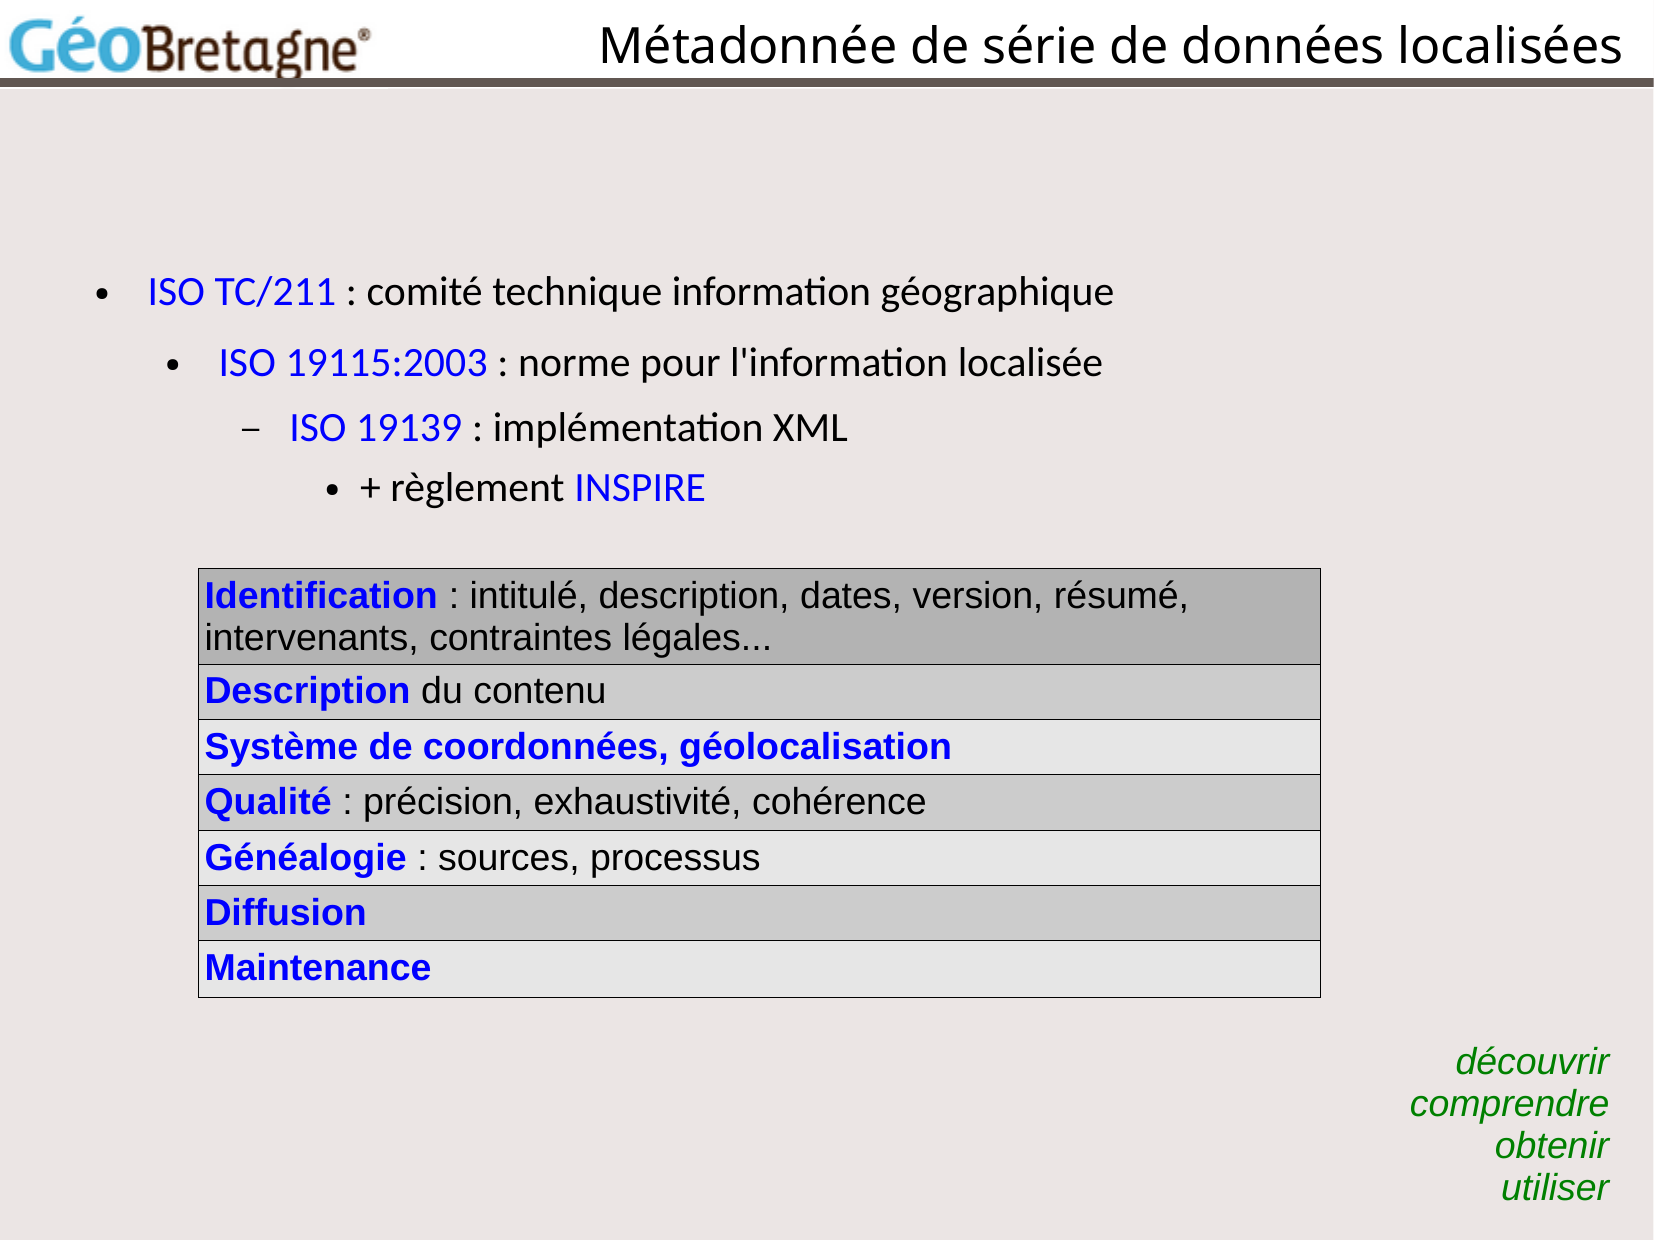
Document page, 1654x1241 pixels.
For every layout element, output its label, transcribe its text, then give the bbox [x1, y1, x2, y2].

table_header Identification : intitulé, description, dates, version, résumé, intervenants, contraintes légales... [199, 569, 1320, 664]
table_cell Généalogie : sources, processus [199, 831, 1320, 885]
list ISO TC/211 : comité technique information géographique ISO 19115:2003 : norme pour l'information localisée ISO 19139 : implémentation XML + règlement INSPIRE [76, 274, 1565, 994]
title Métadonnée de série de données localisées [383, 0, 1625, 89]
picture [0, 0, 383, 78]
table_cell Diffusion [199, 886, 1320, 940]
text_box découvrir comprendre obtenir utiliser [1240, 1033, 1625, 1217]
table_cell Maintenance [199, 941, 1320, 997]
table_cell Système de coordonnées, géolocalisation [199, 720, 1320, 774]
table_cell Qualité : précision, exhaustivité, cohérence [199, 775, 1320, 830]
table_cell Description du contenu [199, 665, 1320, 719]
